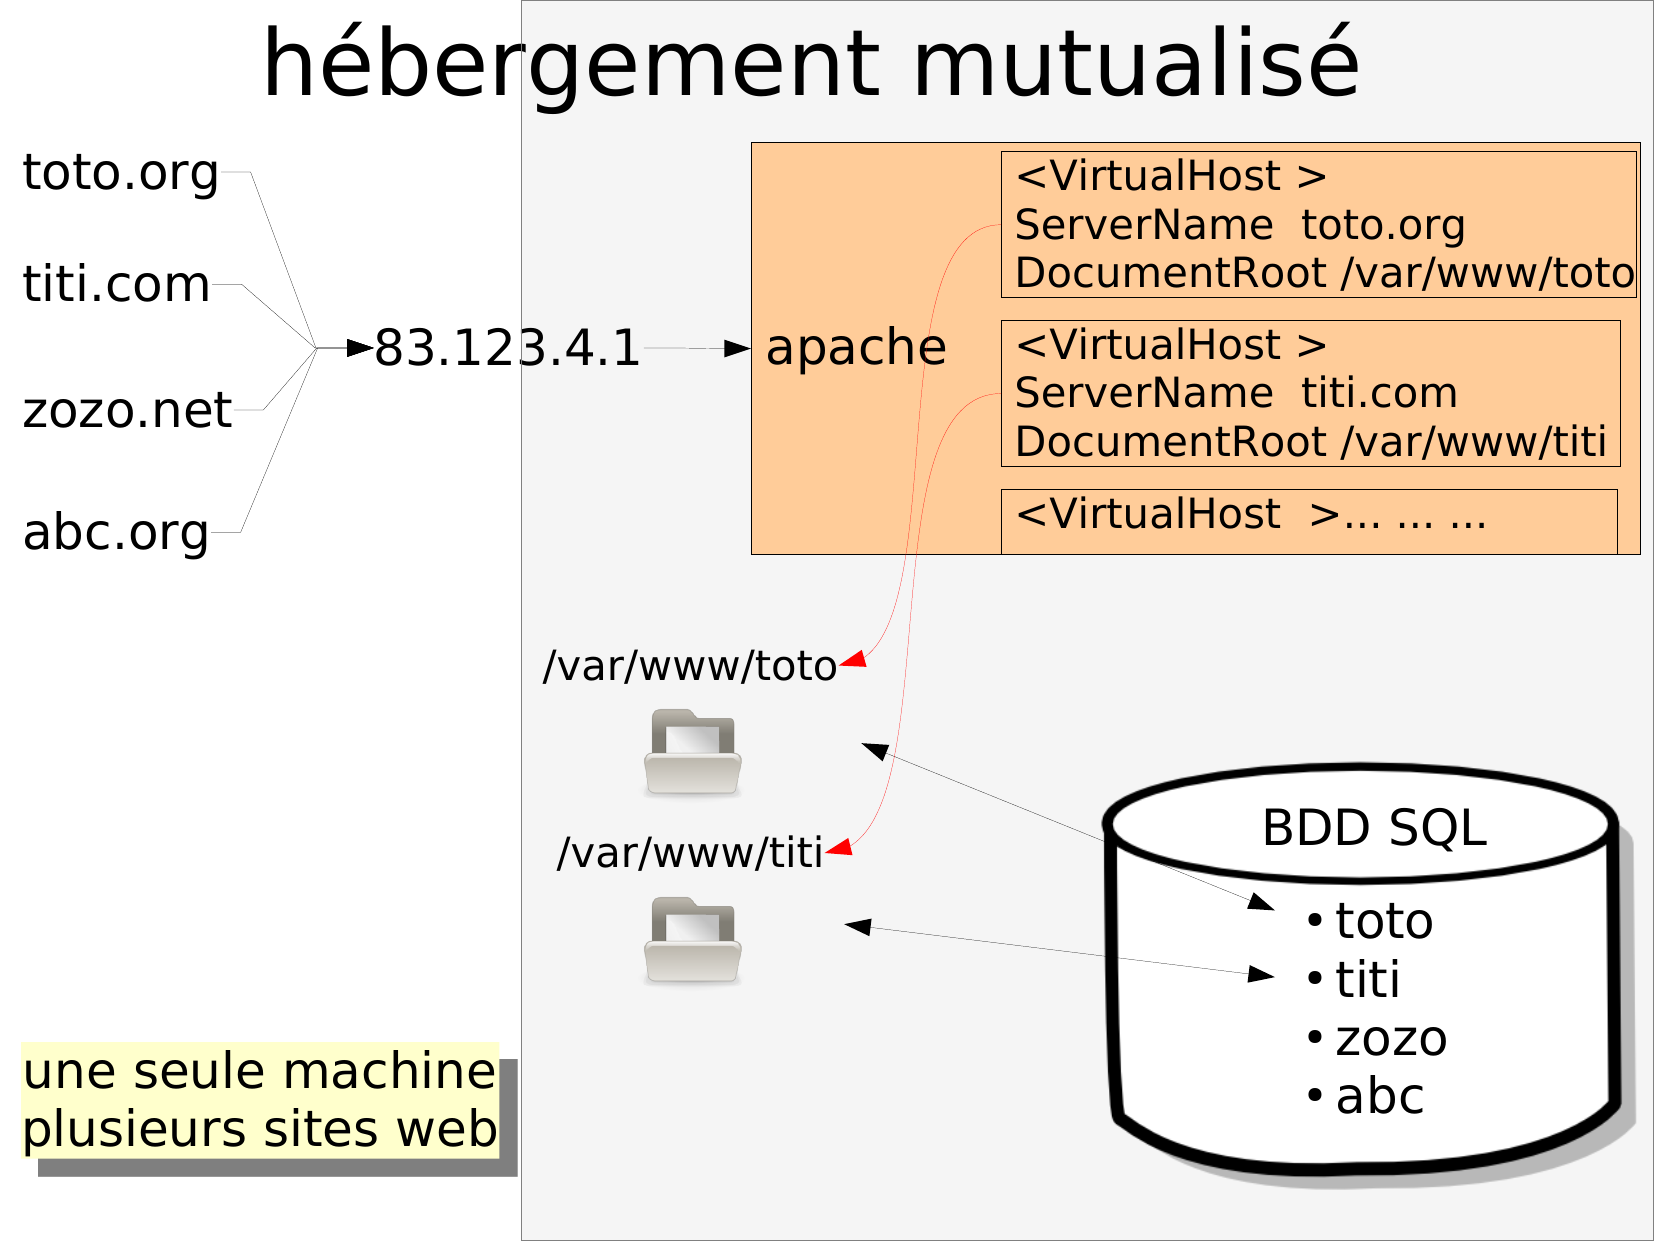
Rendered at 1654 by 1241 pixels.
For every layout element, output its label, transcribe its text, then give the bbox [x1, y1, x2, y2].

text_box toto titi zozo abc [1306, 892, 1450, 1126]
text_box zozo.net [22, 380, 234, 440]
title hébergement mutualisé [121, 0, 521, 125]
text_box <VirtualHost >... ... ... [1001, 489, 1618, 555]
text_box /var/www/titi [556, 828, 825, 878]
text_box apache [924, 317, 949, 376]
text_box toto.org [22, 142, 222, 202]
text_box 83.123.4.1 [522, 318, 644, 378]
text_box abc.org [22, 503, 212, 562]
text_box /var/www/toto [542, 641, 839, 690]
text_box <VirtualHost > ServerName titi.com DocumentRoot /var/www/titi [1001, 320, 1621, 467]
picture [632, 884, 750, 1002]
text_box titi.com [22, 255, 213, 314]
picture [1038, 640, 1653, 1240]
text_box <VirtualHost > ServerName toto.org DocumentRoot /var/www/toto [1001, 151, 1637, 298]
text_box apache [765, 317, 931, 376]
text_box 83.123.4.1 [373, 318, 521, 378]
text_box BDD SQL [1261, 798, 1488, 857]
text_box une seule machine plusieurs sites web [21, 1042, 500, 1159]
text_box [522, 1, 1653, 1240]
title hébergement mutualisé [522, 1, 1504, 125]
picture [632, 696, 750, 815]
